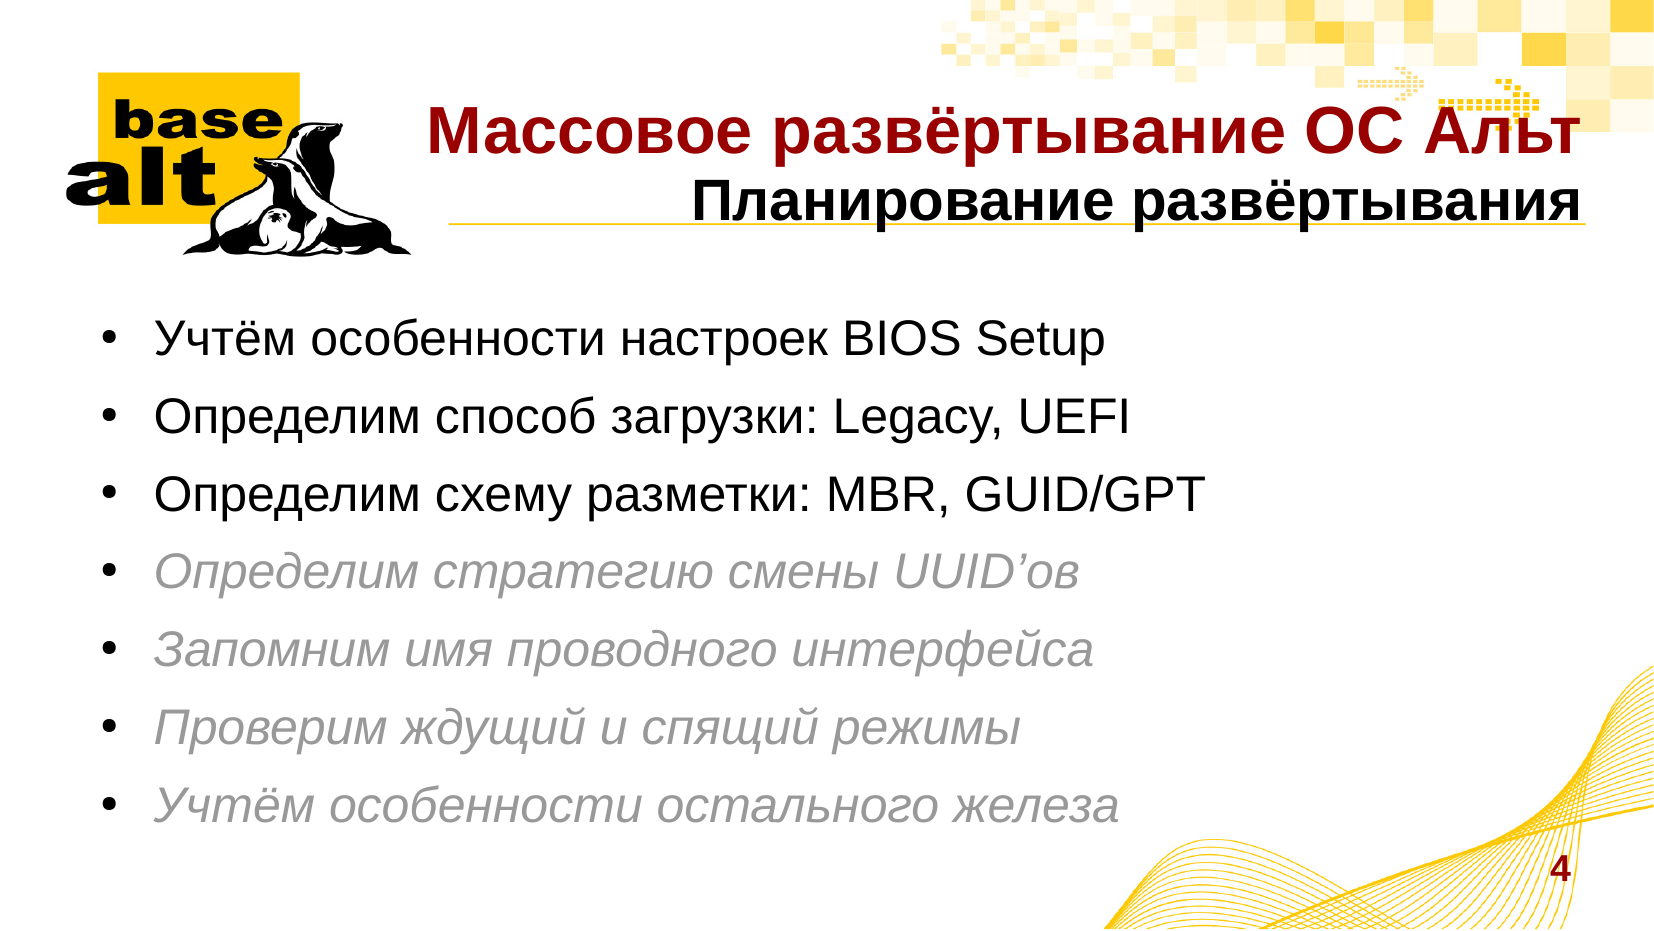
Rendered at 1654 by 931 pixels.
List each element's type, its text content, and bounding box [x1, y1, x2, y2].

list Учтём особенности настроек BIOS Setup Определим способ загрузки: Legacy, UEFI Определим схему разметки: MBR, GUID/GPT Определим стратегию смены UUID’ов Запомним имя проводного интерфейса Проверим ждущий и спящий режимы Учтём особенности остального железа [82, 310, 1571, 864]
title Массовое развёртывание ОС Альт Планирование развёртывания [372, 81, 1583, 245]
picture [0, 0, 1654, 931]
